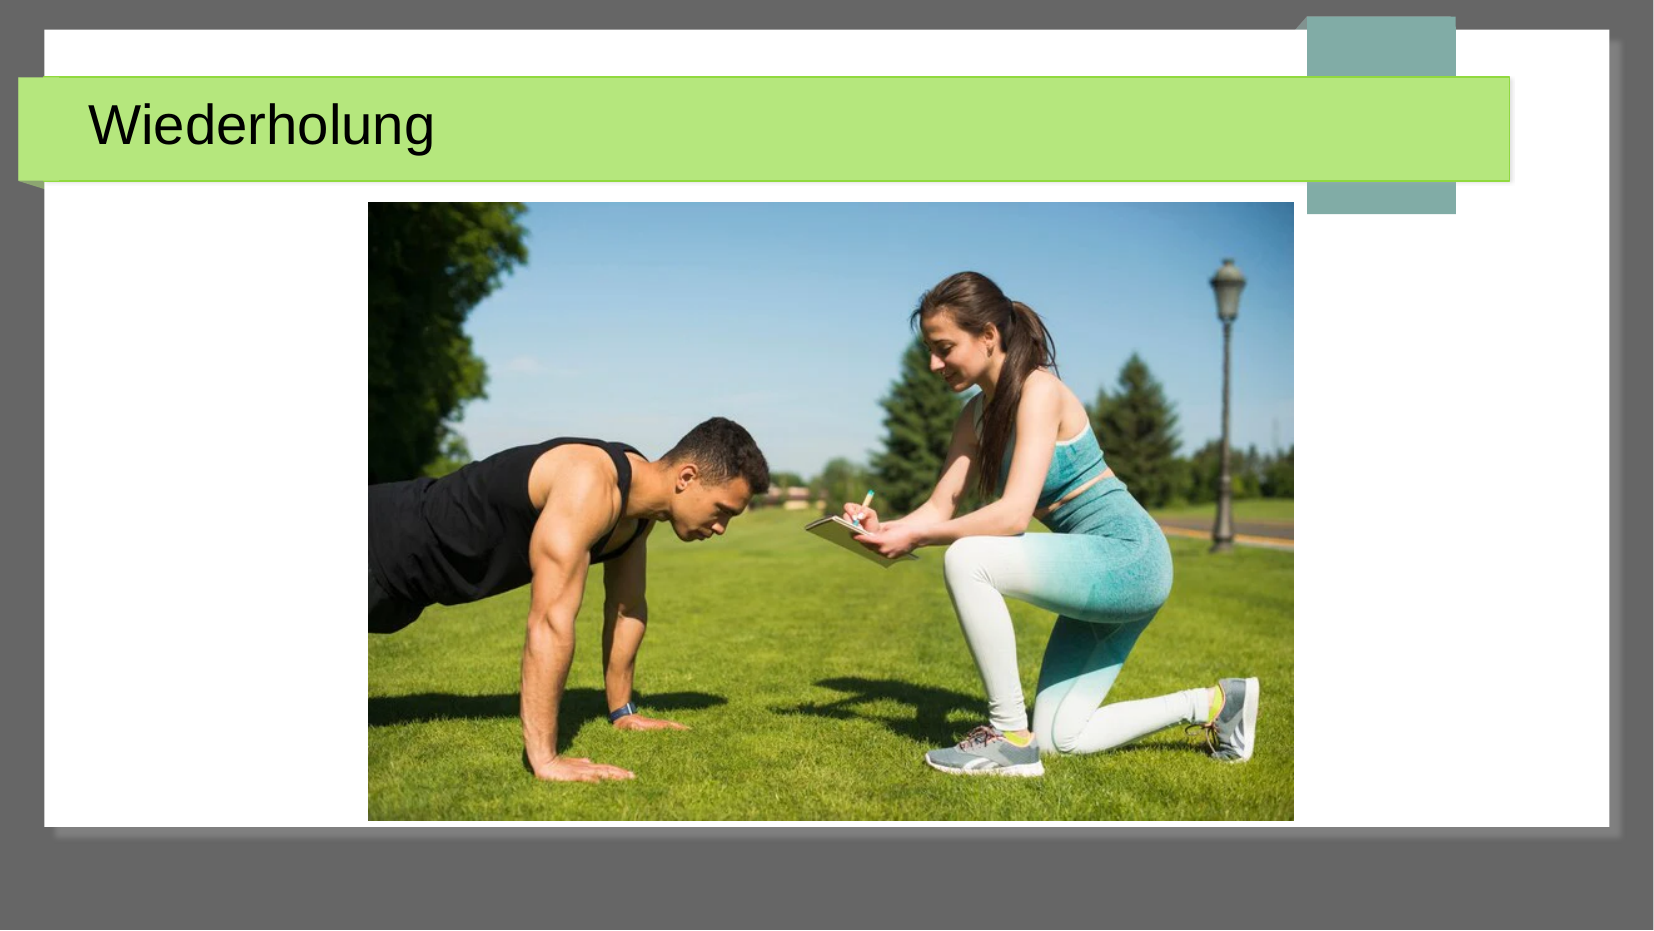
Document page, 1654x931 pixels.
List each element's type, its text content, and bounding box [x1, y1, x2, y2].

picture [368, 202, 1294, 821]
title Wiederholung [88, 73, 1506, 178]
